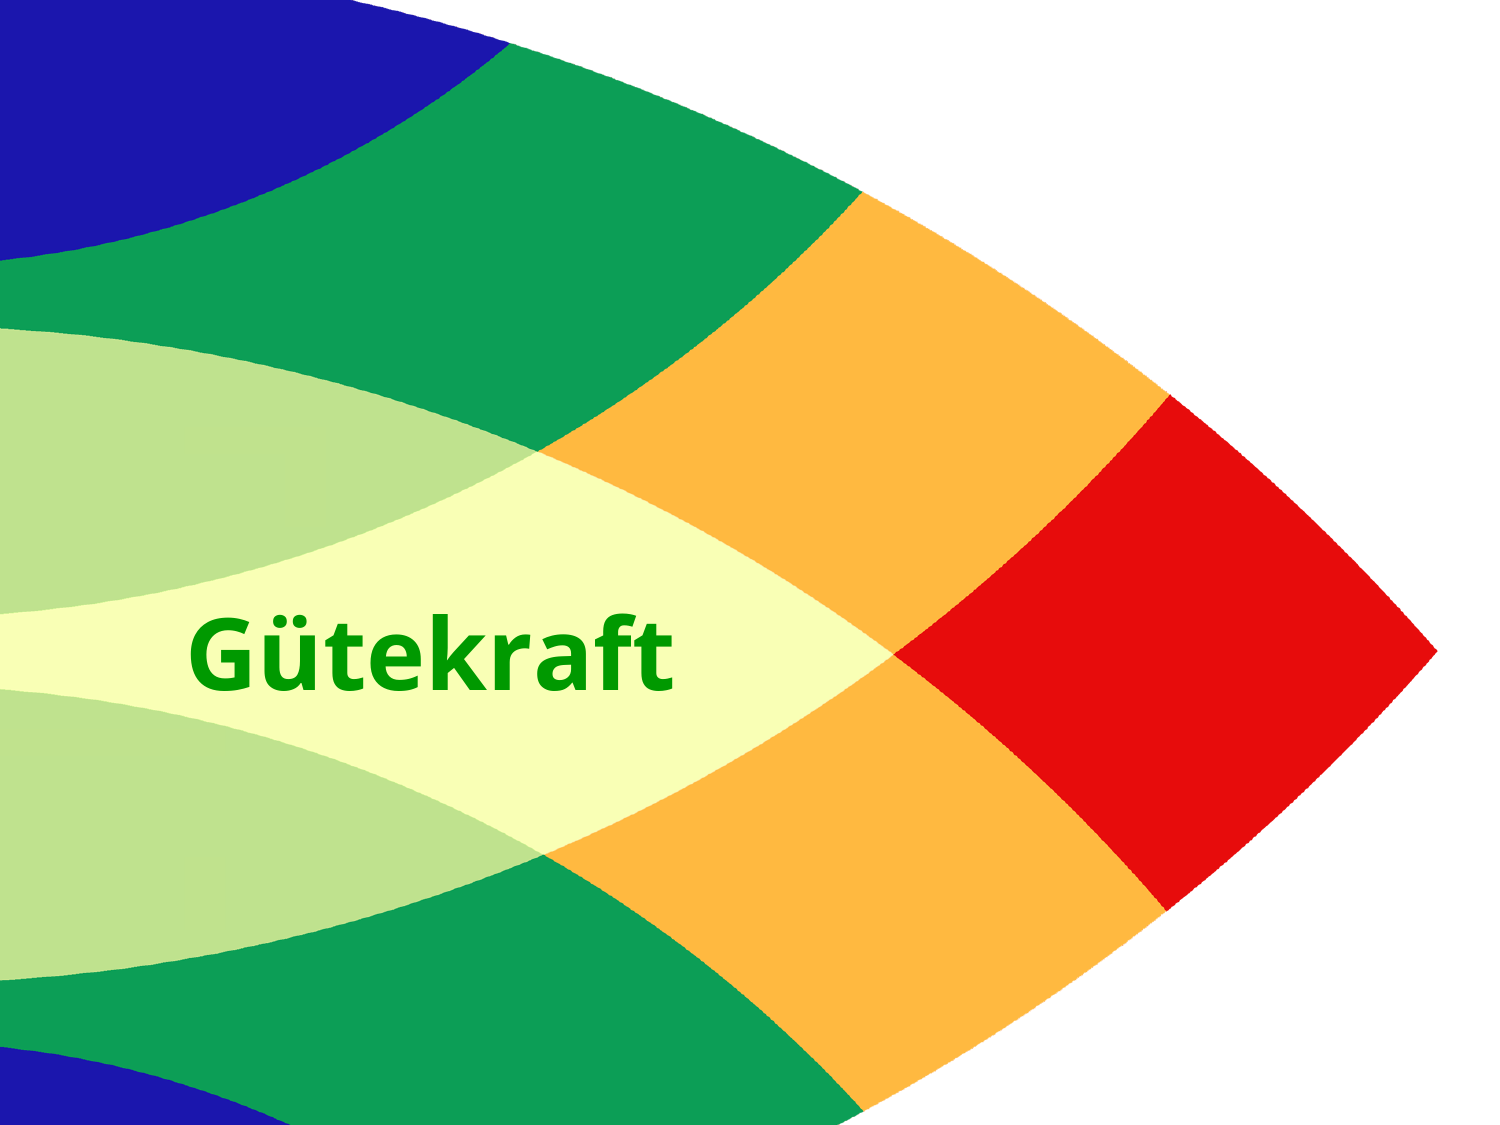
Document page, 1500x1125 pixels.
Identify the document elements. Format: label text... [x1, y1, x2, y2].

picture [0, 0, 1500, 1125]
title Gütekraft [0, 472, 869, 828]
